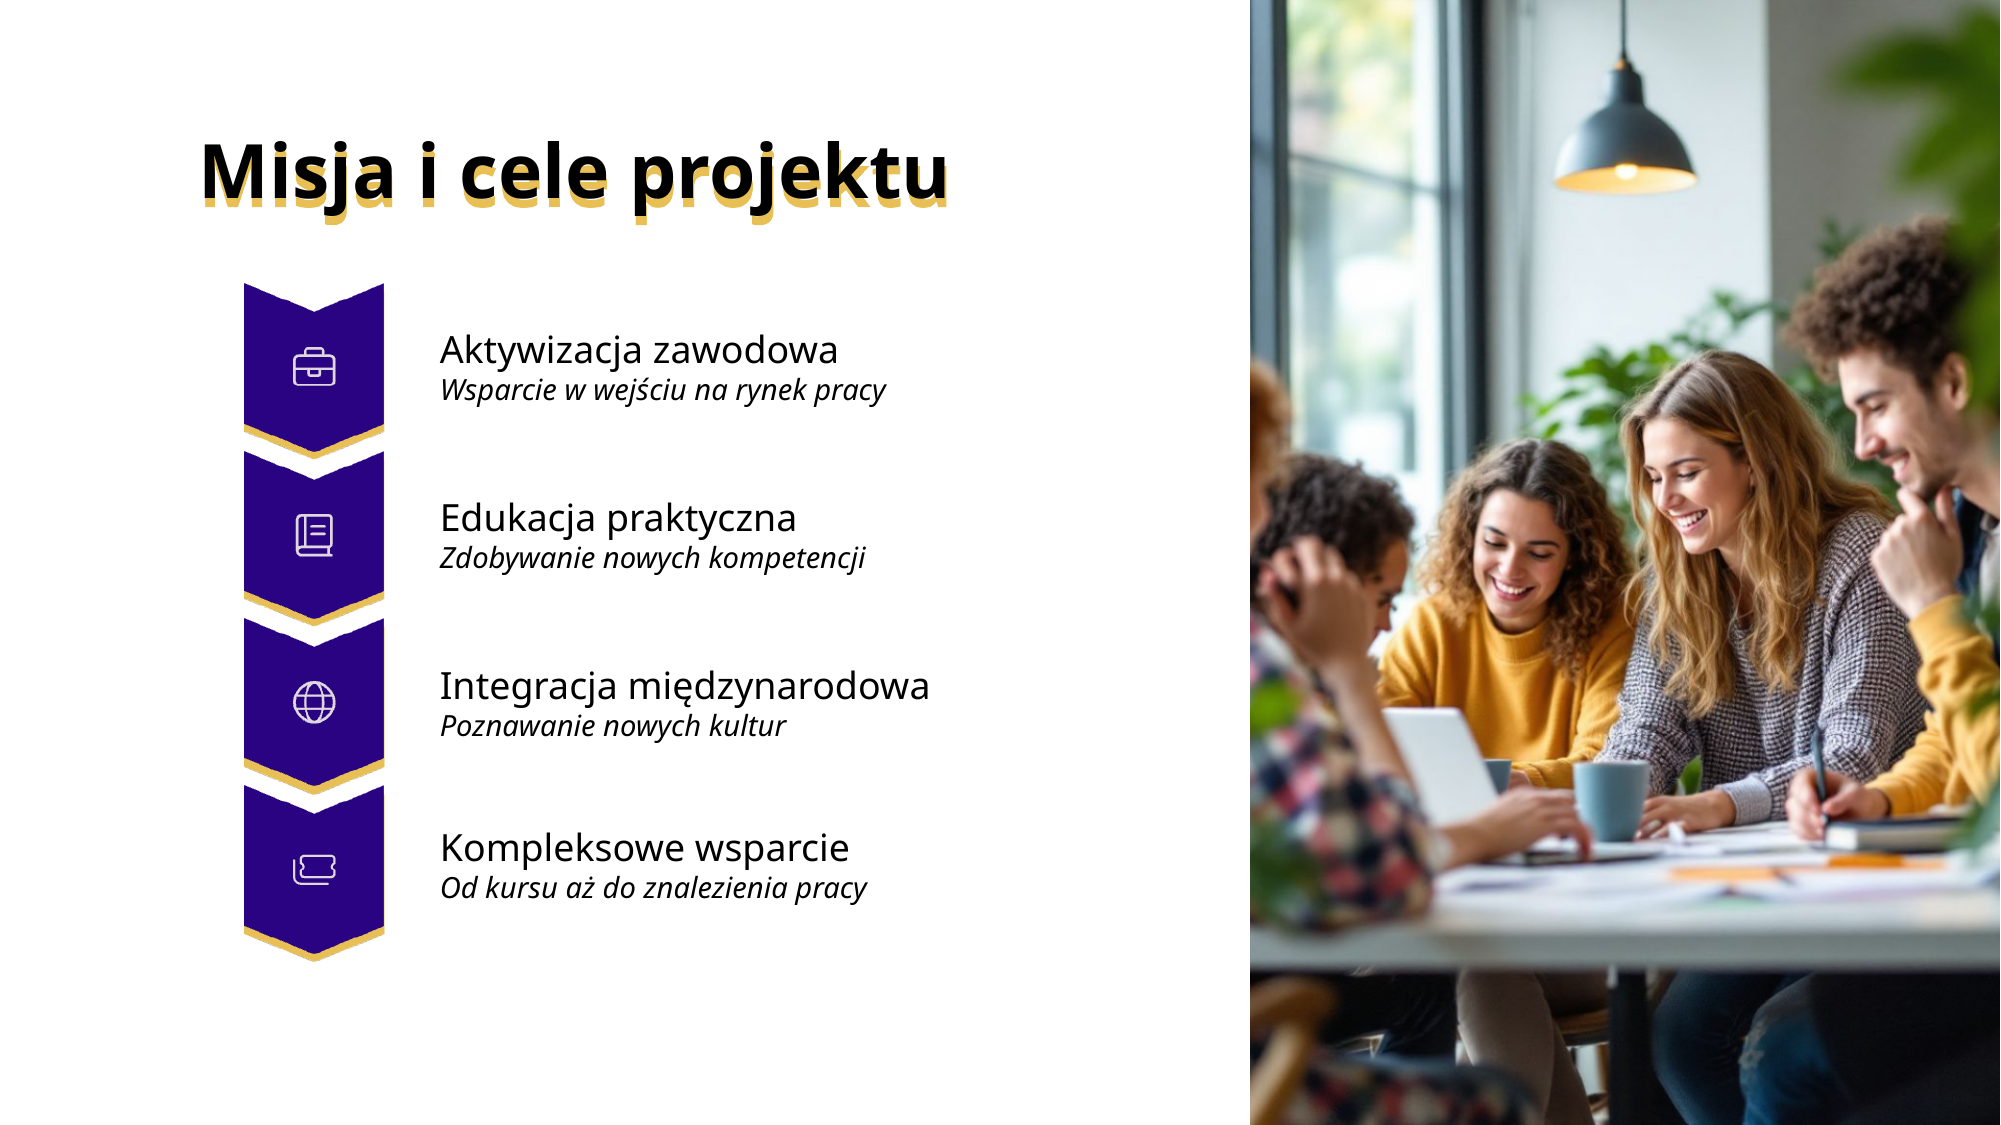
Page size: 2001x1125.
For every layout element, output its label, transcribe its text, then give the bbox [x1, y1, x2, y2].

text_box Misja i cele projektu [183, 116, 1000, 223]
text_box Integracja międzynarodowa Poznawanie nowych kultur [424, 654, 904, 751]
text_box Aktywizacja zawodowa Wsparcie w wejściu na rynek pracy [424, 318, 896, 415]
text_box Edukacja praktyczna Zdobywanie nowych kompetencji [424, 486, 878, 583]
picture [1250, 0, 2000, 1125]
picture [244, 283, 384, 954]
text_box Kompleksowe wsparcie Od kursu aż do znalezienia pracy [424, 816, 869, 913]
